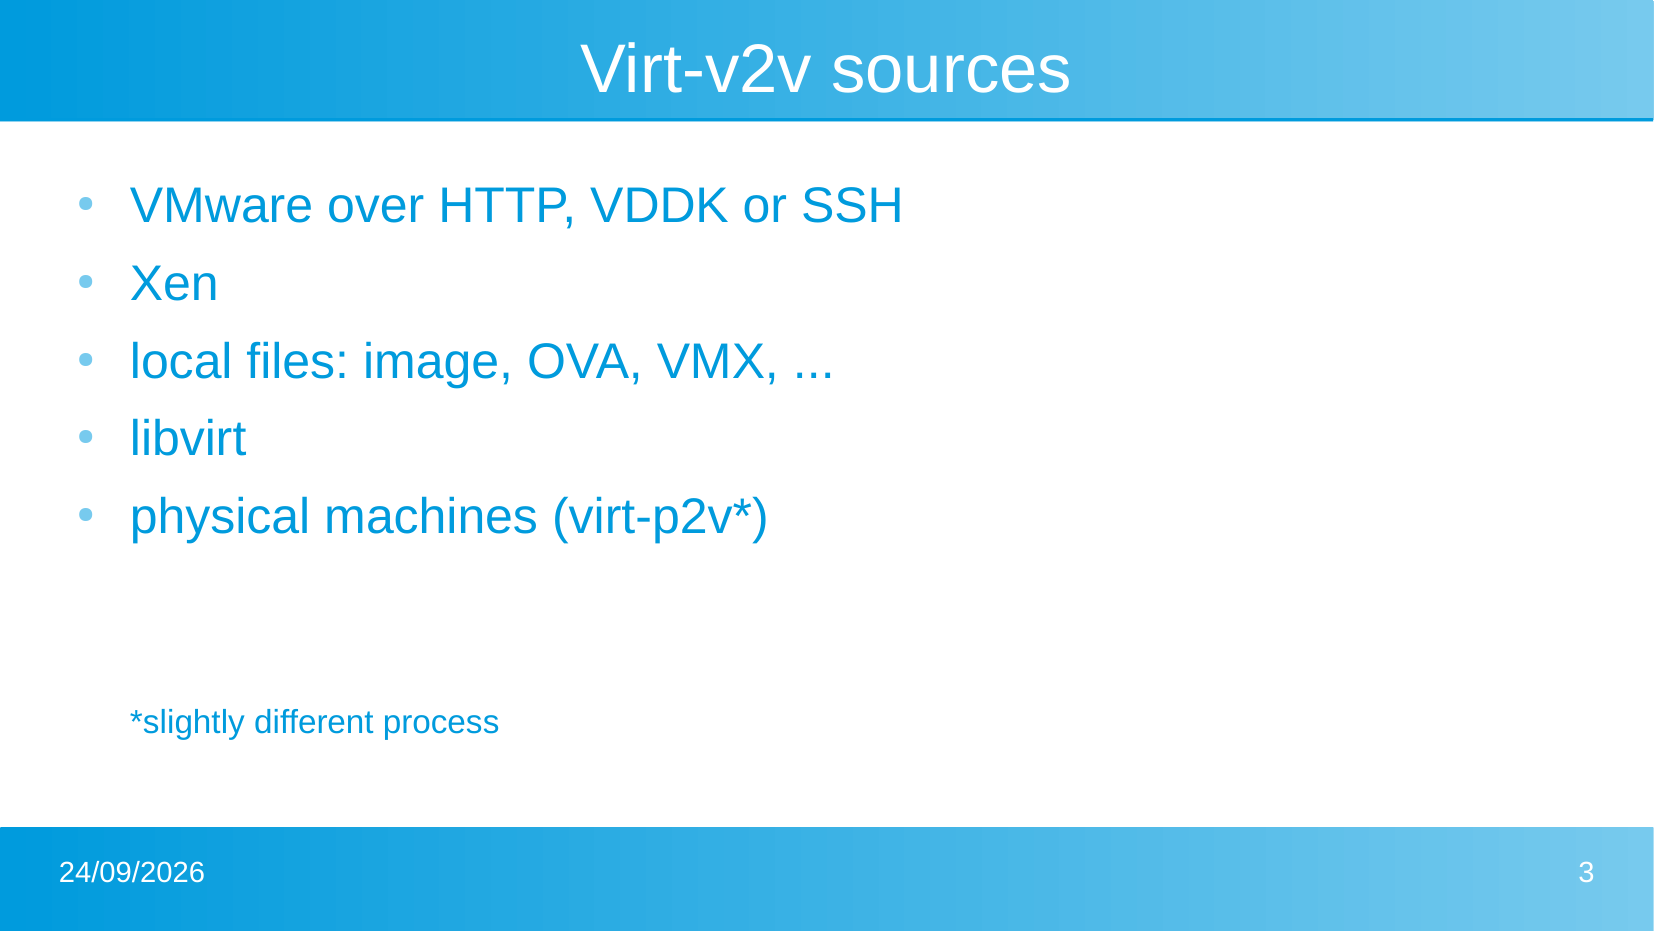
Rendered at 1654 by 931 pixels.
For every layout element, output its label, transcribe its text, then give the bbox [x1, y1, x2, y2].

list VMware over HTTP, VDDK or SSH Xen local files: image, OVA, VMX, ... libvirt physical machines (virt-p2v*) *slightly different process [59, 177, 1595, 768]
title Virt-v2v sources [59, 29, 1595, 108]
